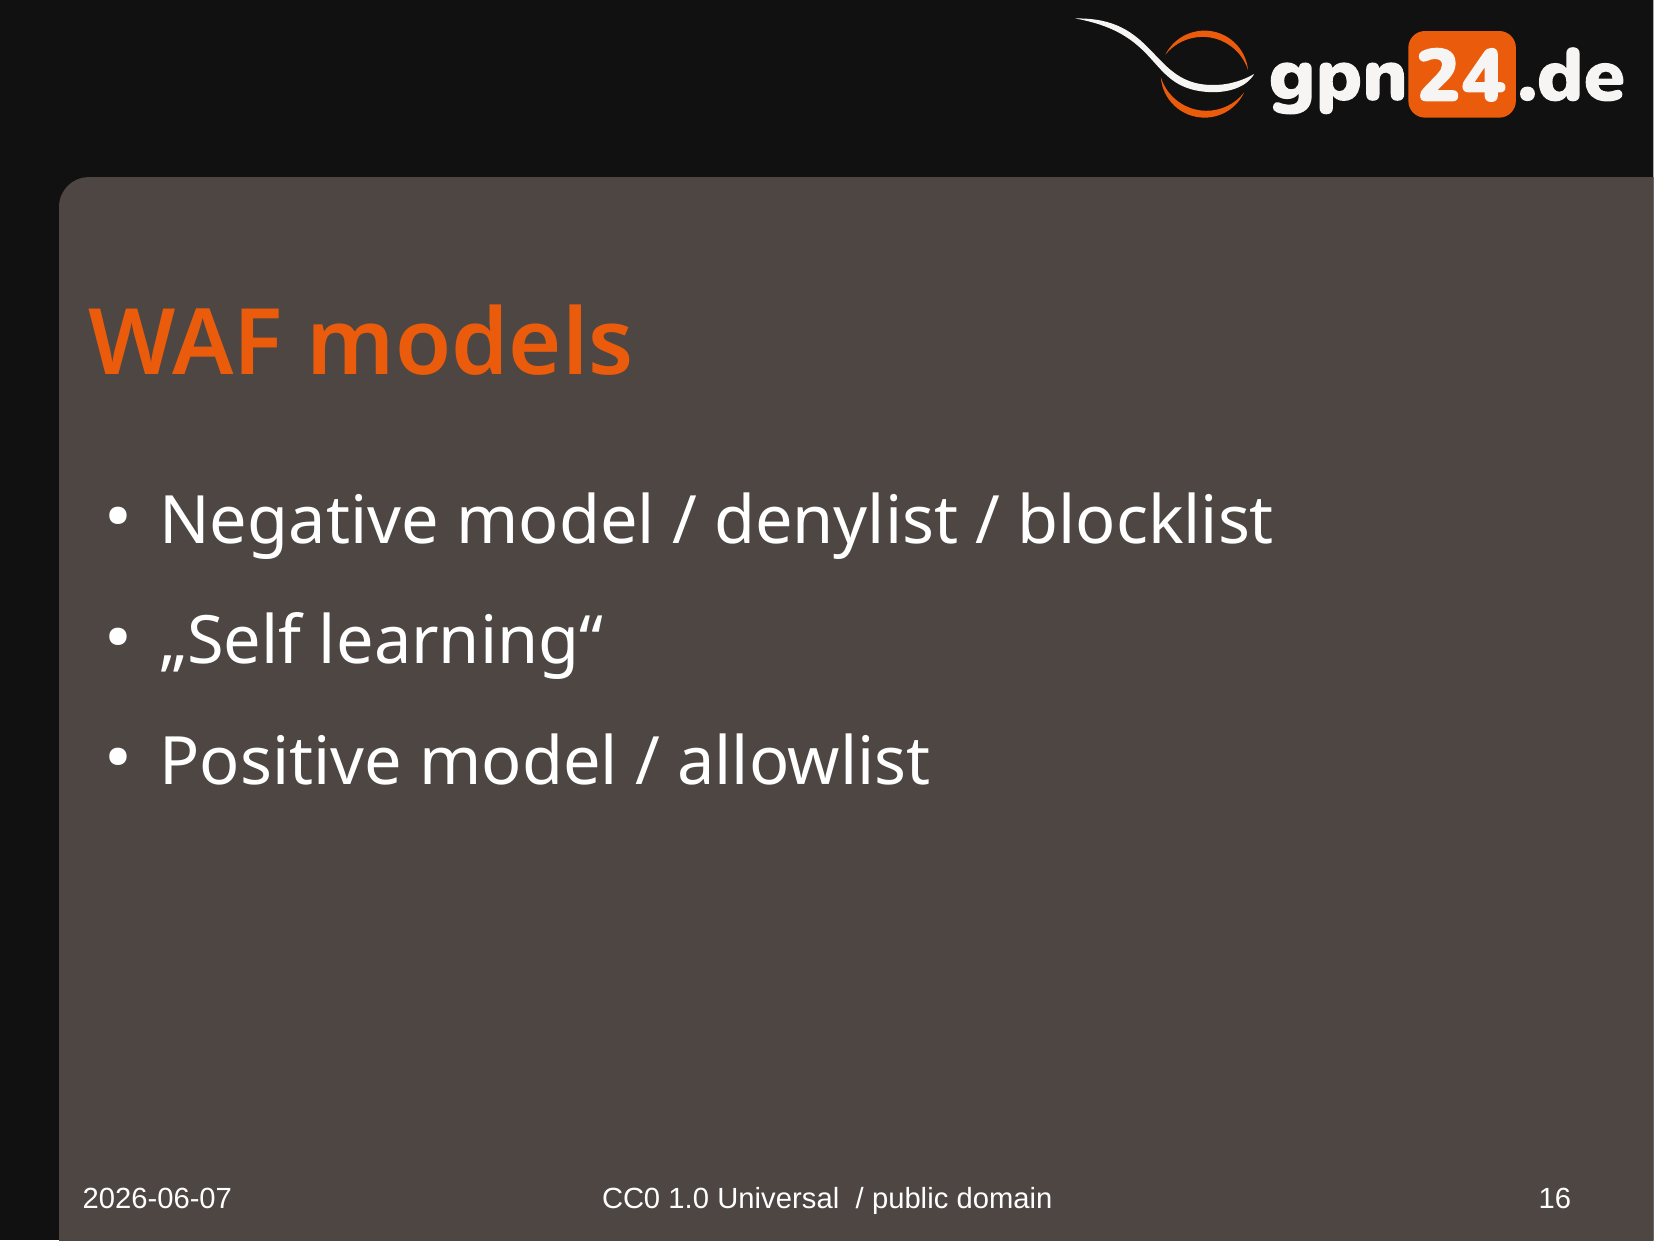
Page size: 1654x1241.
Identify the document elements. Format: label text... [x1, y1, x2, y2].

list Negative model / denylist / blocklist „Self learning“ Positive model / allowlist [88, 472, 1577, 1192]
title WAF models [88, 235, 1577, 443]
